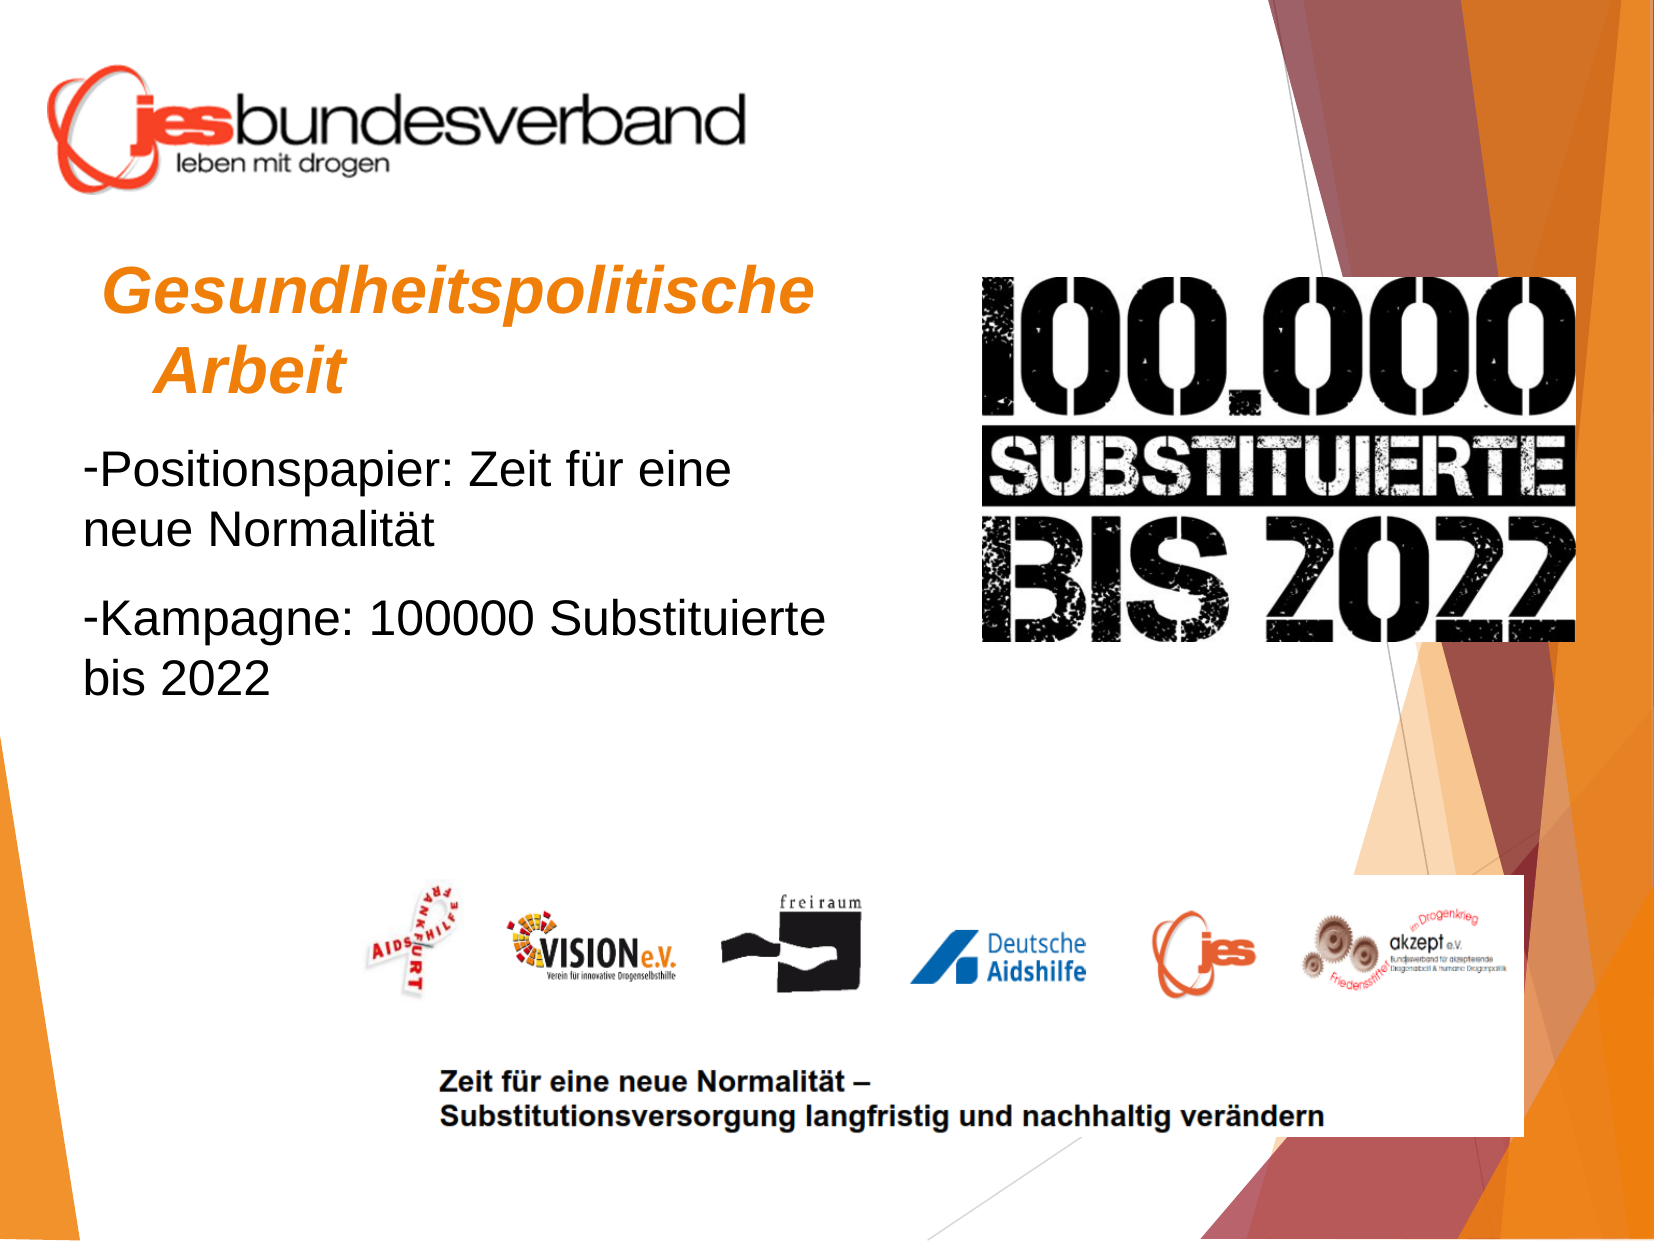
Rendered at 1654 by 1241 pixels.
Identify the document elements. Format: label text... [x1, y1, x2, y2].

text_box Gesundheitspolitische Arbeit Positionspapier: Zeit für eine neue Normalität Kampagne: 100000 Substituierte bis 2022 [82, 241, 851, 857]
picture [354, 875, 1524, 1137]
picture [47, 64, 747, 195]
picture [982, 277, 1576, 642]
